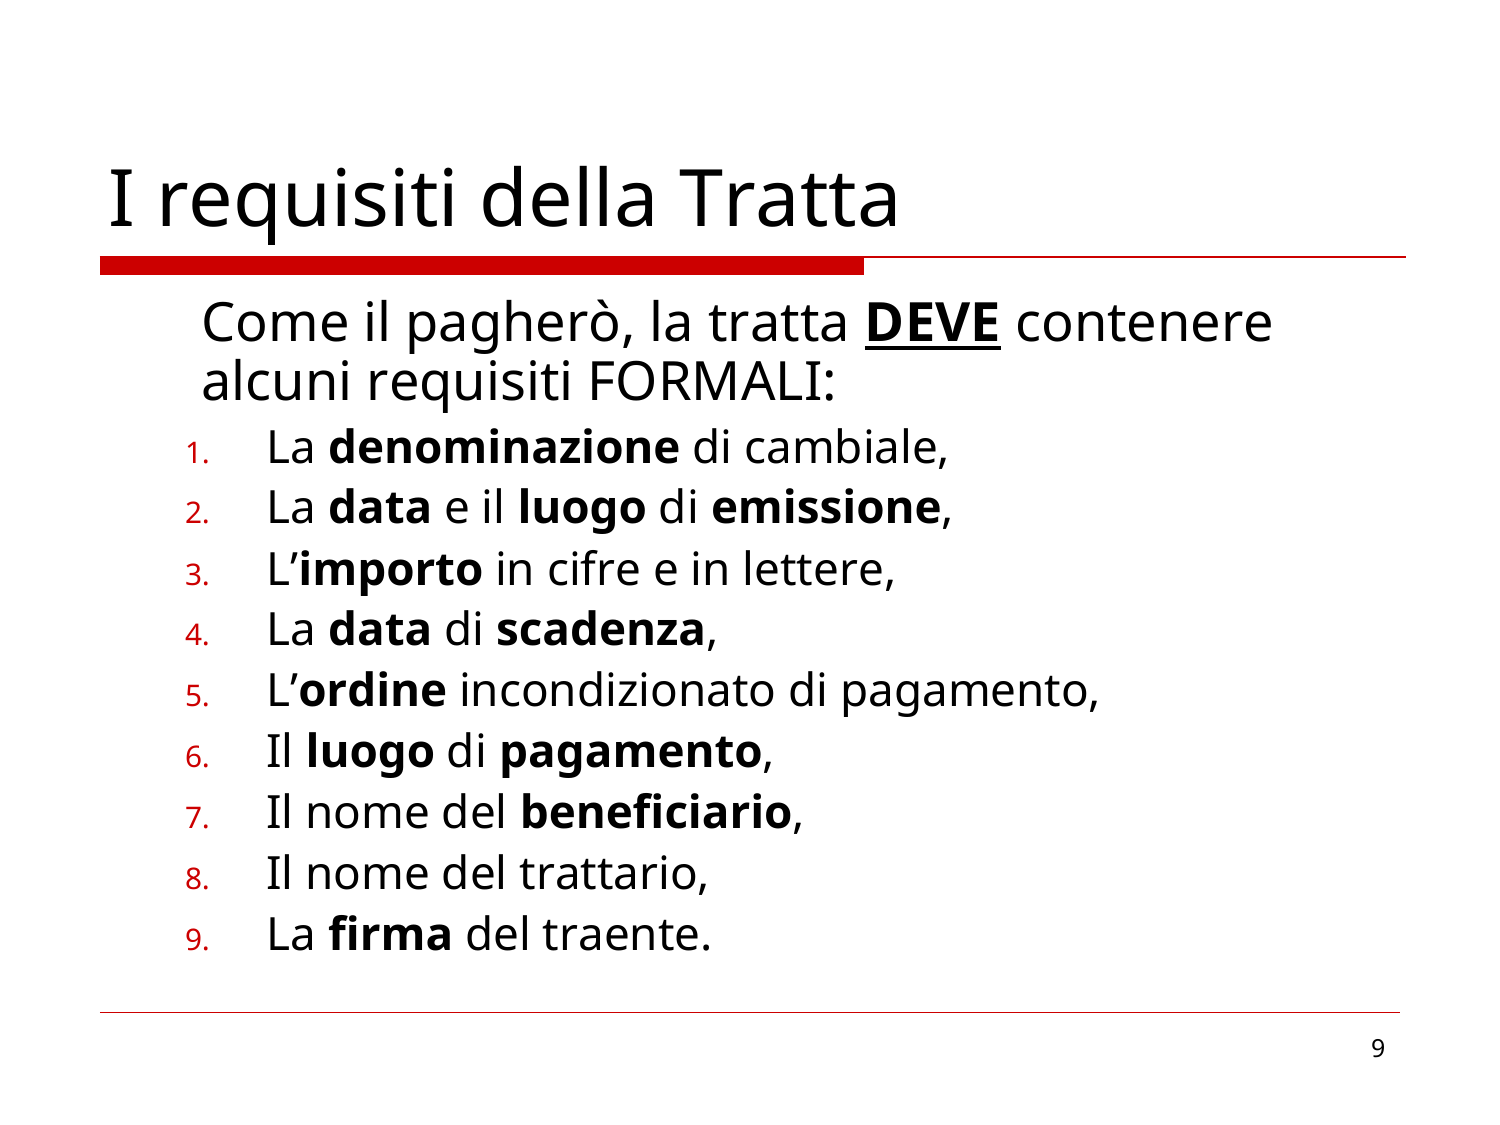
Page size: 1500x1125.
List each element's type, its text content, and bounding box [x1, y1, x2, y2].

title I requisiti della Tratta [94, 50, 1407, 250]
list Come il pagherò, la tratta DEVE contenere alcuni requisiti FORMALI: La denominazione di cambiale, La data e il luogo di emissione, L’importo in cifre e in lettere, La data di scadenza, L’ordine incondizionato di pagamento, Il luogo di pagamento, Il nome del beneficiario, Il nome del trattario, La firma del traente. [92, 287, 1406, 988]
